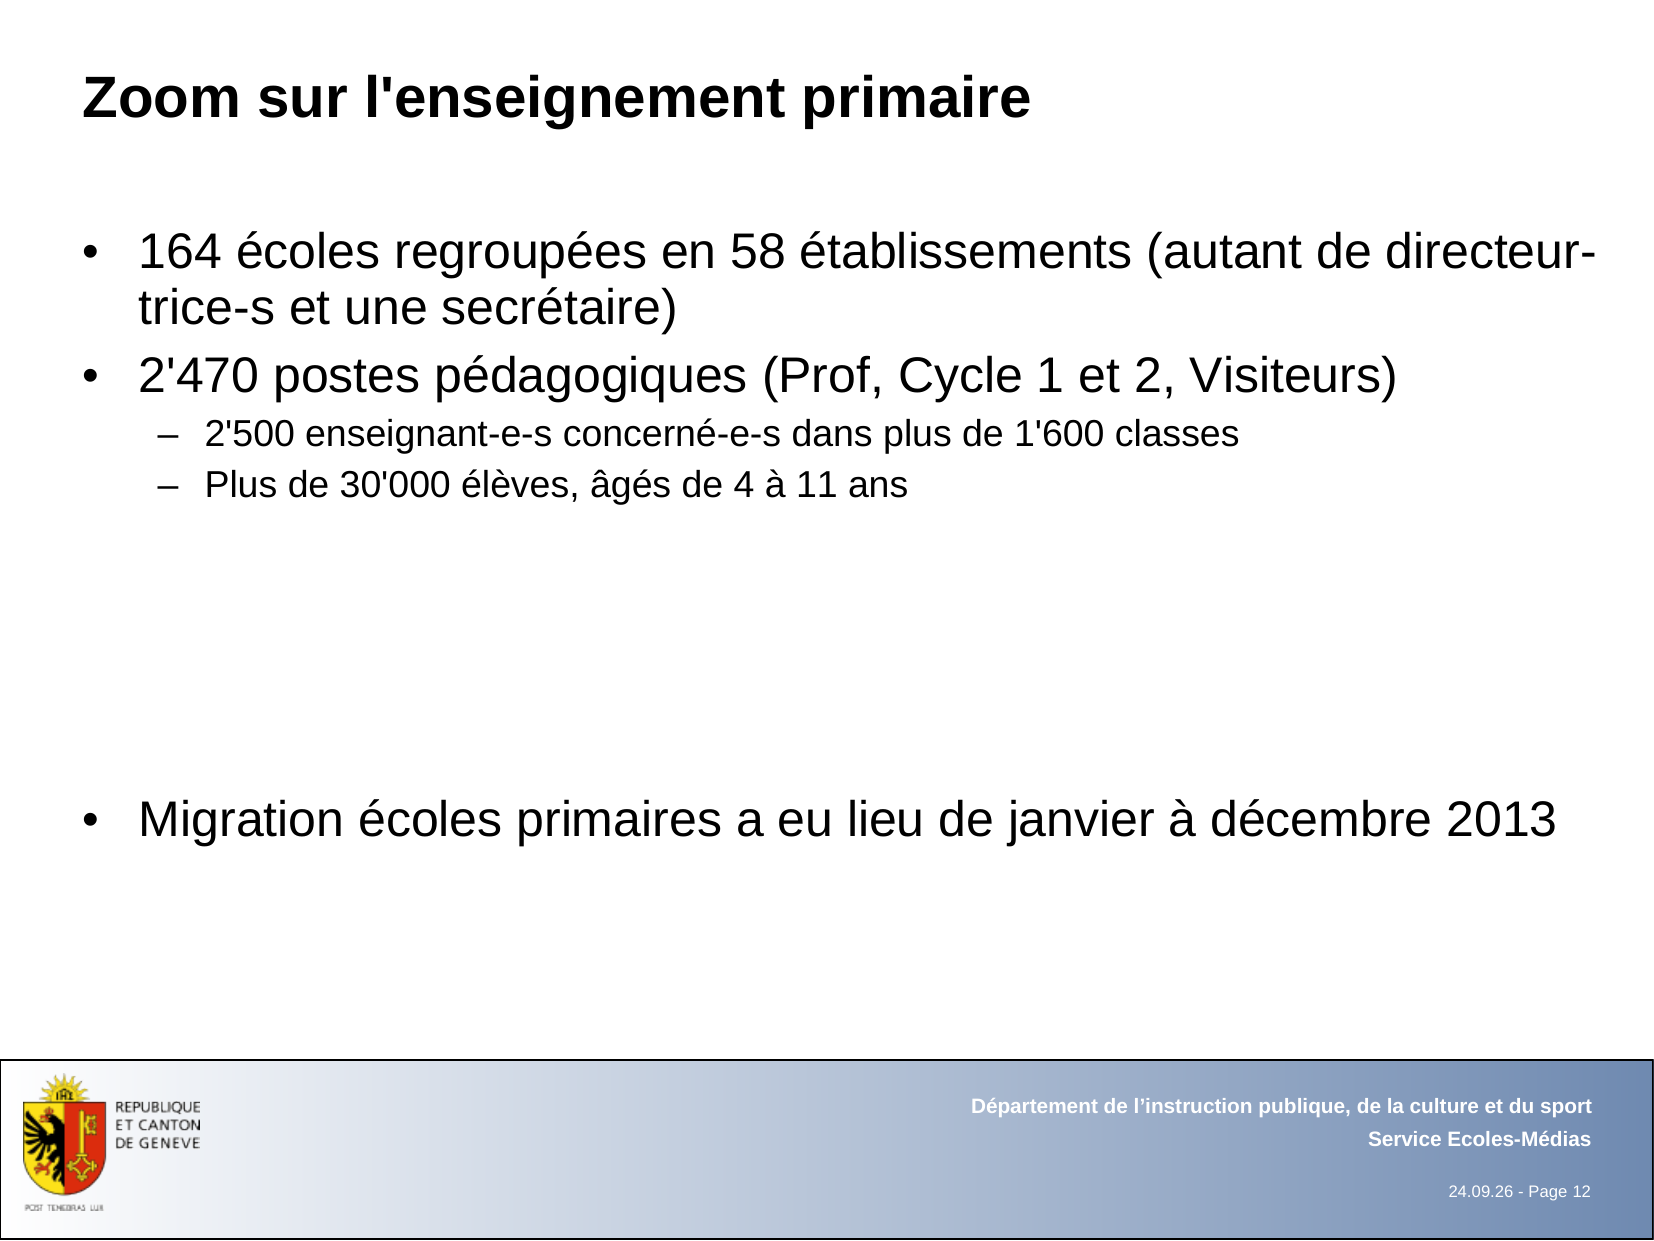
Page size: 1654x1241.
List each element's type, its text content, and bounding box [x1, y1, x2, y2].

title Zoom sur l'enseignement primaire [82, 23, 1571, 172]
picture [23, 1073, 200, 1211]
list 164 écoles regroupées en 58 établissements (autant de directeur-trice-s et une secrétaire) 2'470 postes pédagogiques (Prof, Cycle 1 et 2, Visiteurs) 2'500 enseignant-e-s concerné-e-s dans plus de 1'600 classes Plus de 30'000 élèves, âgés de 4 à 11 ans Migration écoles primaires a eu lieu de janvier à décembre 2013 [82, 223, 1625, 1058]
